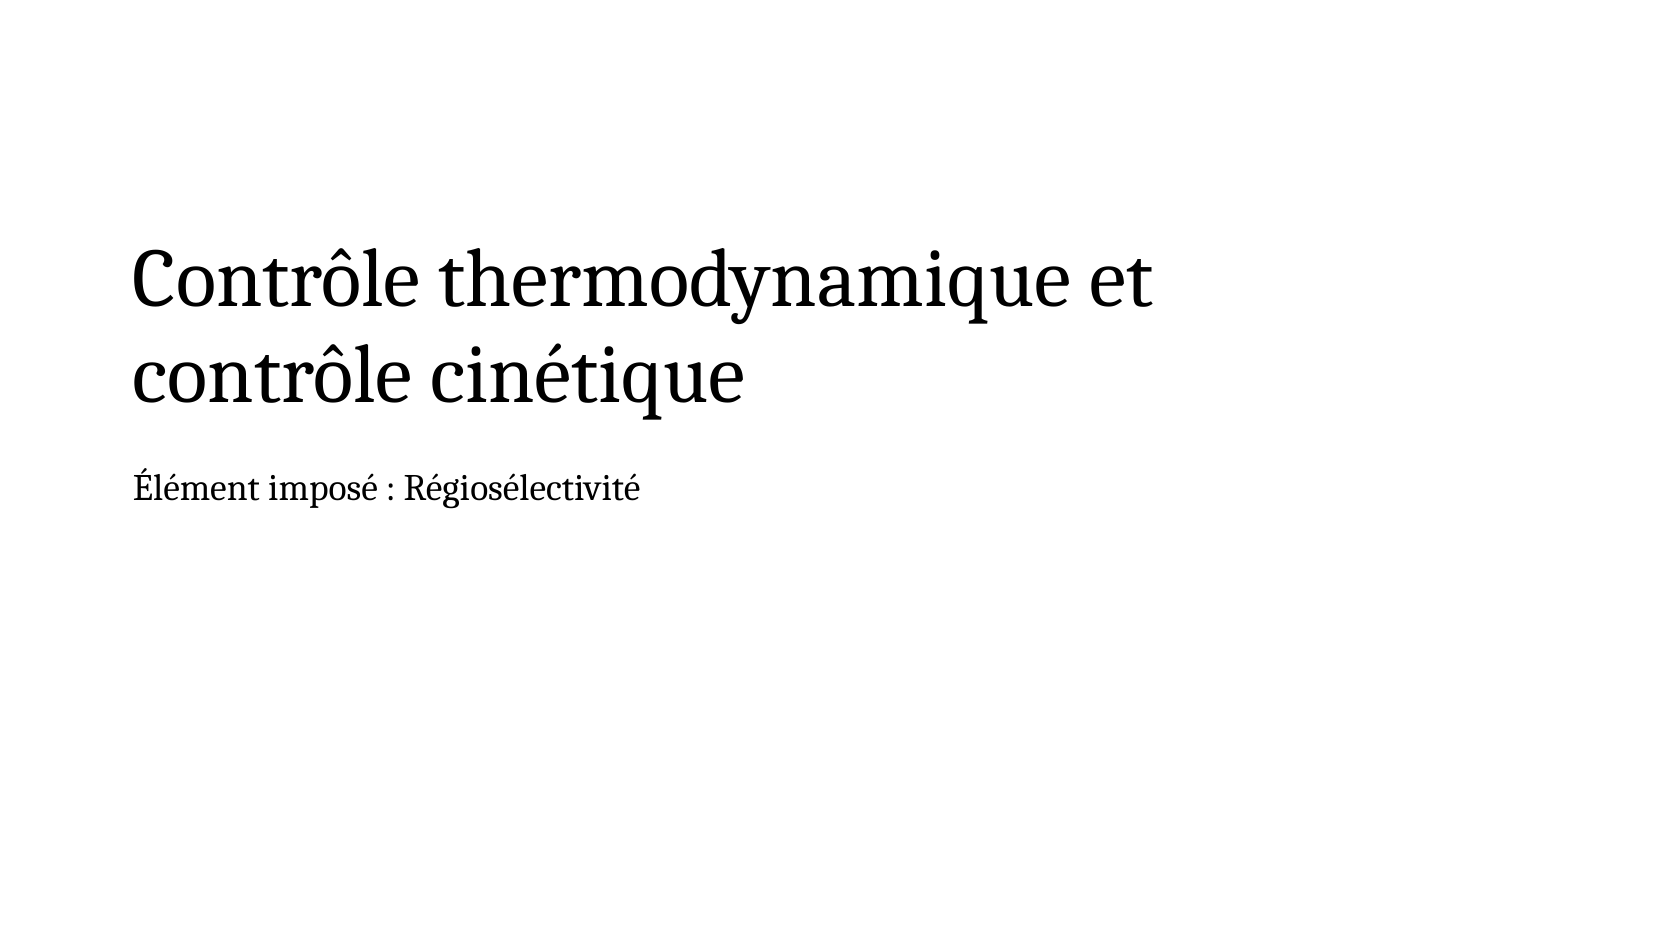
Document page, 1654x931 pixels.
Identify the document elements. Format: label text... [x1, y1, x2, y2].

text_box Contrôle thermodynamique et contrôle cinétique Élément imposé : Régiosélectivité [118, 224, 1193, 674]
